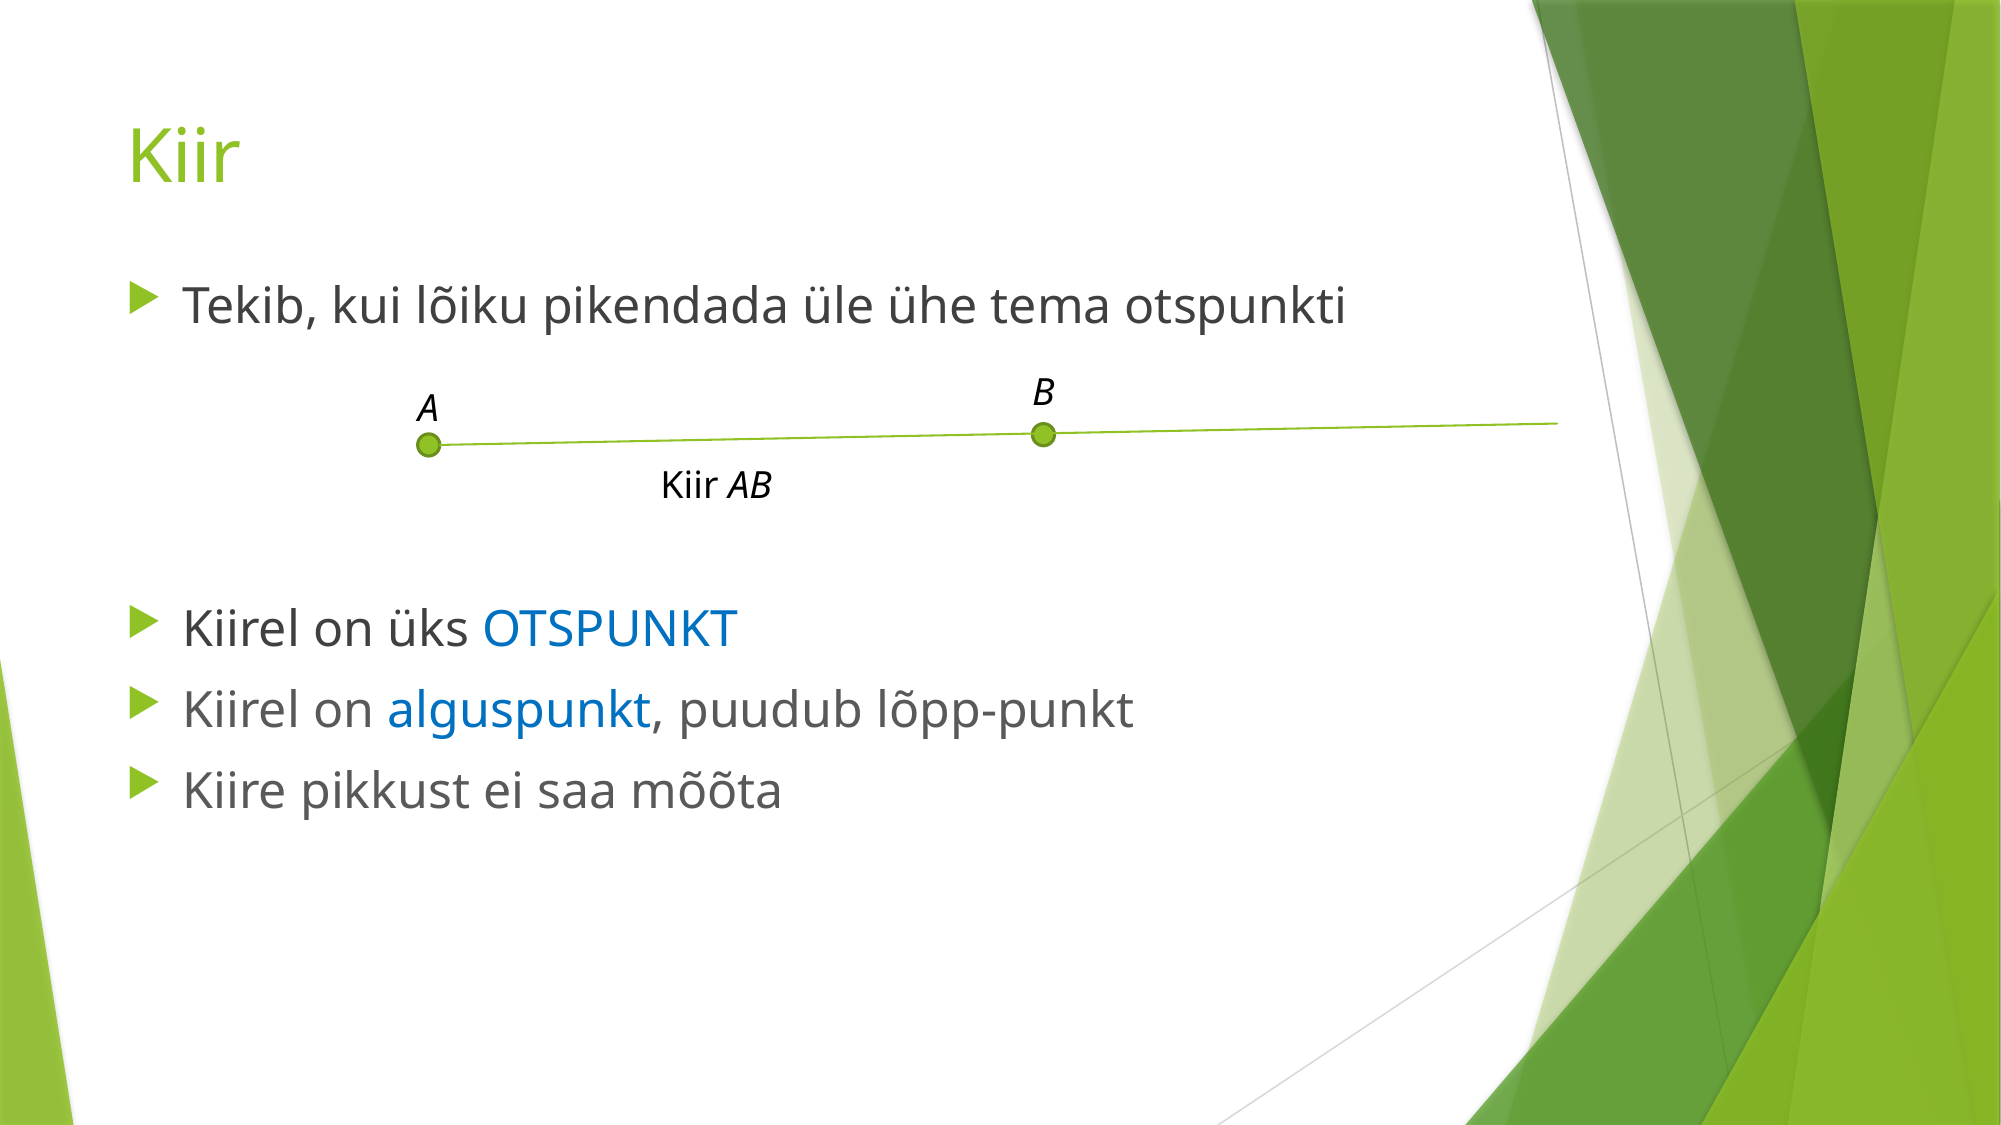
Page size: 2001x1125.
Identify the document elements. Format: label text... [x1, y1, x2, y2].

text_box [1032, 423, 1055, 432]
text_box Kiir AB [645, 454, 805, 514]
list Tekib, kui lõiku pikendada üle ühe tema otspunkti Kiirel on üks OTSPUNKT Kiirel on alguspunkt, puudub lõpp-punkt Kiire pikkust ei saa mõõta [111, 265, 1522, 903]
text_box [417, 437, 440, 457]
text_box A [403, 376, 454, 437]
text_box [1032, 435, 1055, 446]
title Kiir [111, 99, 1522, 265]
text_box B [1017, 360, 1070, 421]
